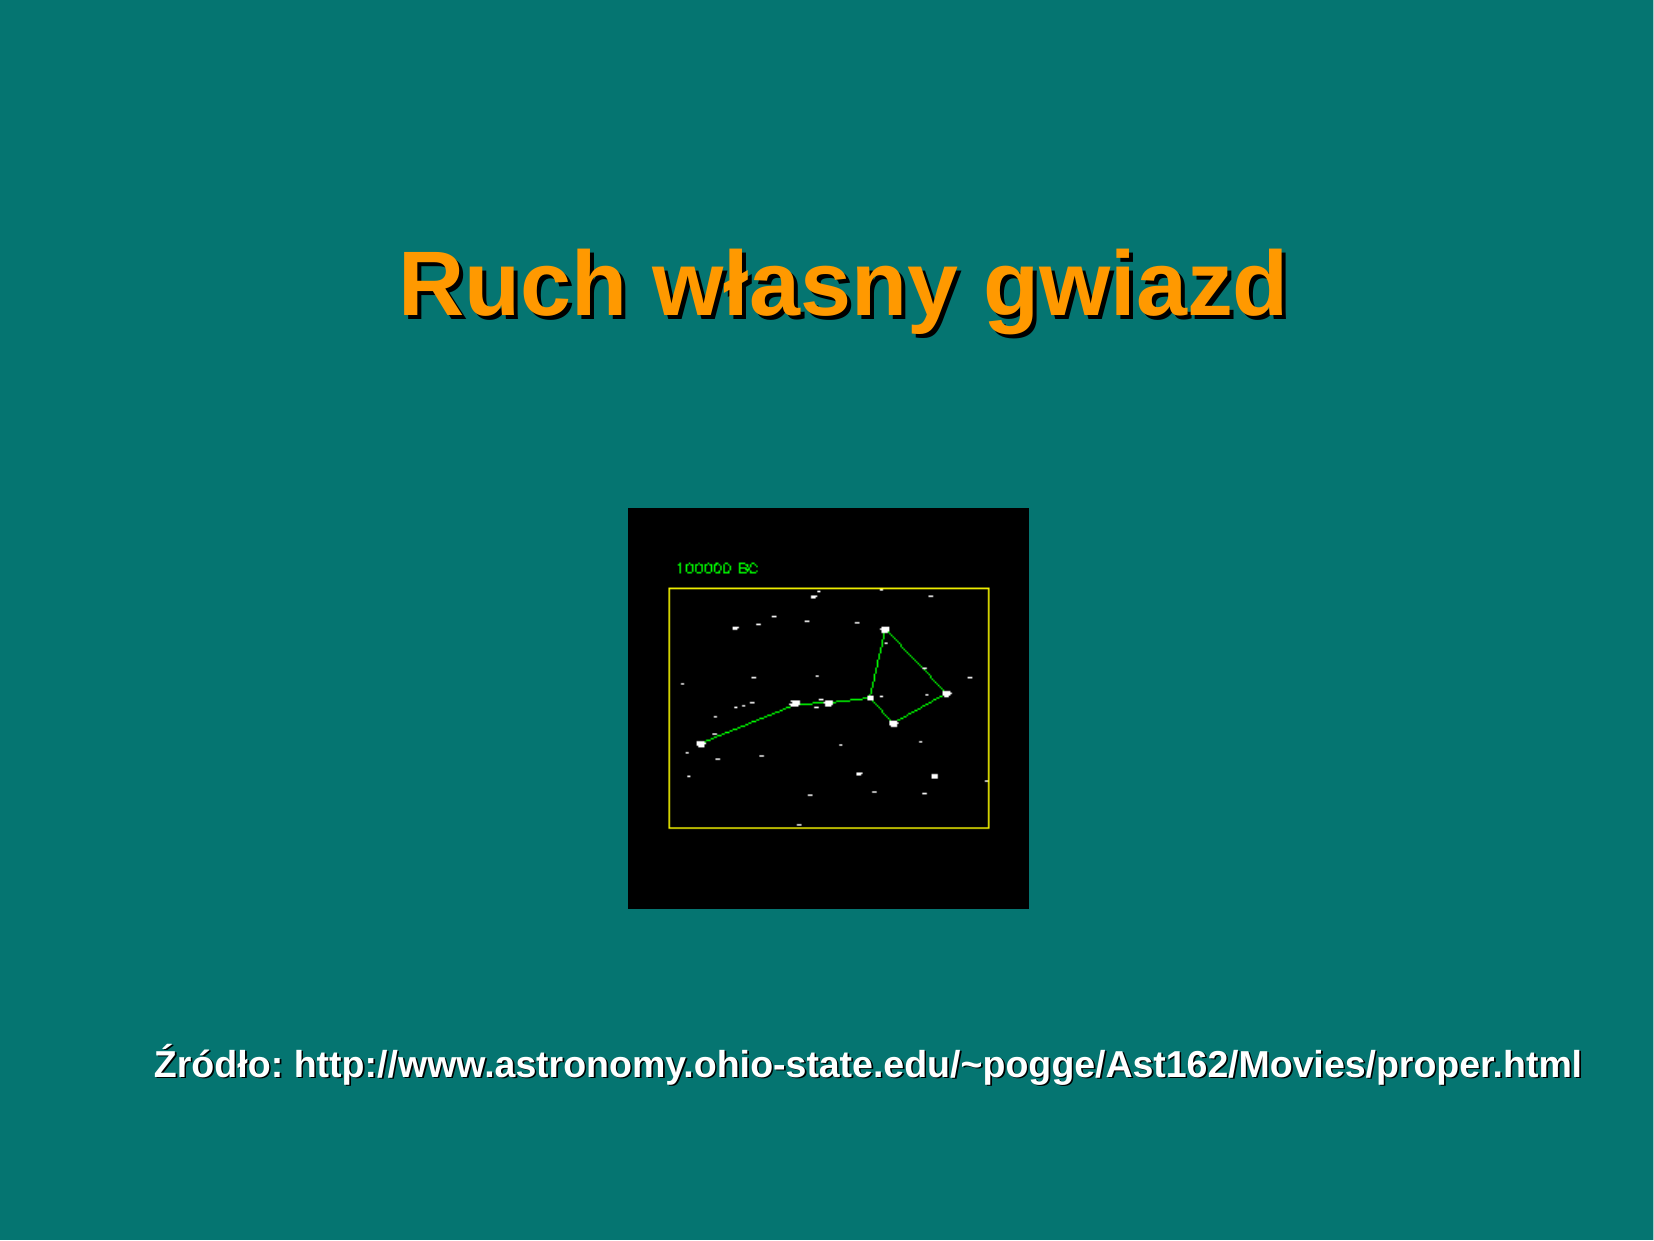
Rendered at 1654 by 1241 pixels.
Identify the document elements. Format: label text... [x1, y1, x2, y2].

title Ruch własny gwiazd [99, 187, 1588, 380]
text_box Źródło: http://www.astronomy.ohio-state.edu/~pogge/Ast162/Movies/proper.html [139, 1035, 1601, 1093]
picture [628, 508, 1029, 909]
